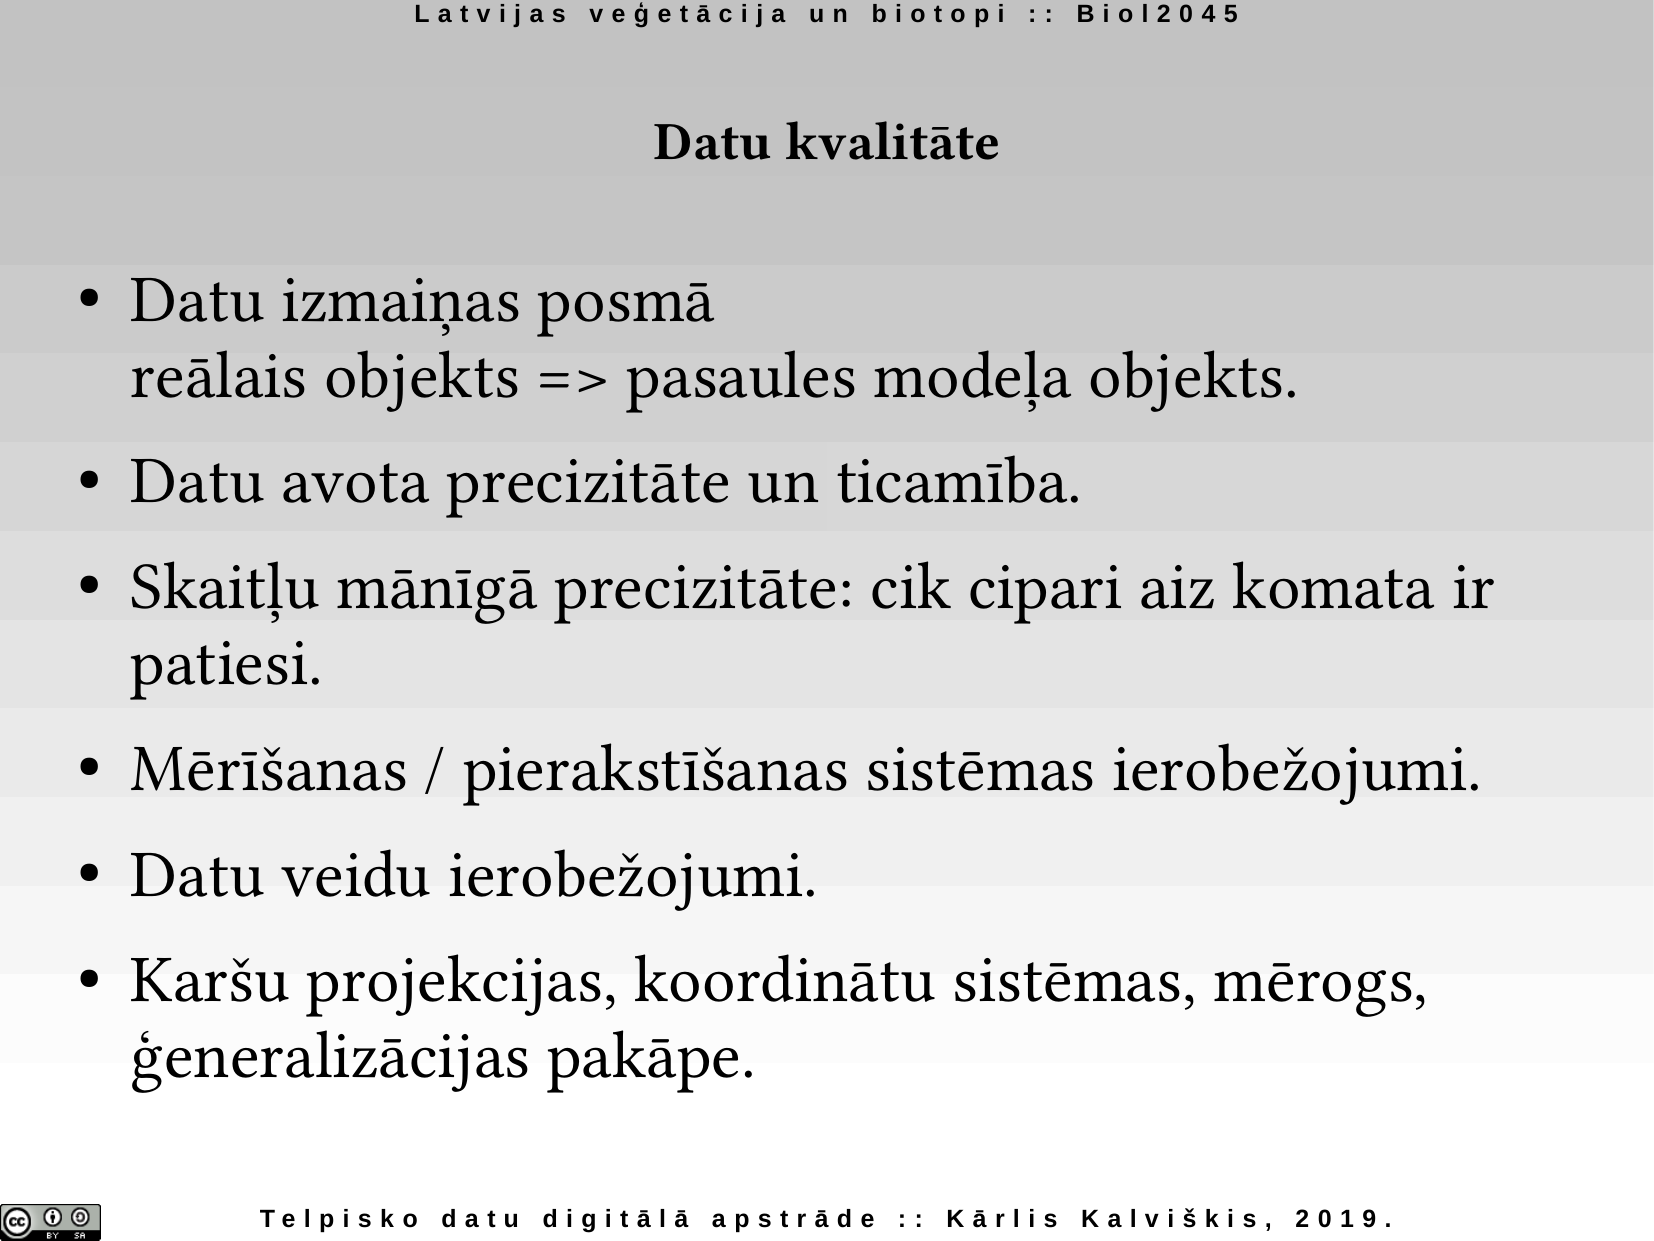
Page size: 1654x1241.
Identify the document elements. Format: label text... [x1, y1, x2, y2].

list Datu izmaiņas posmā reālais objekts => pasaules modeļa objekts. Datu avota precizitāte un ticamība. Skaitļu mānīgā precizitāte: cik cipari aiz komata ir patiesi. Mērīšanas / pierakstīšanas sistēmas ierobežojumi. Datu veidu ierobežojumi. Karšu projekcijas, koordinātu sistēmas, mērogs, ģeneralizācijas pakāpe. [59, 261, 1596, 1163]
picture [0, 0, 1654, 1241]
title Datu kvalitāte [59, 37, 1596, 246]
